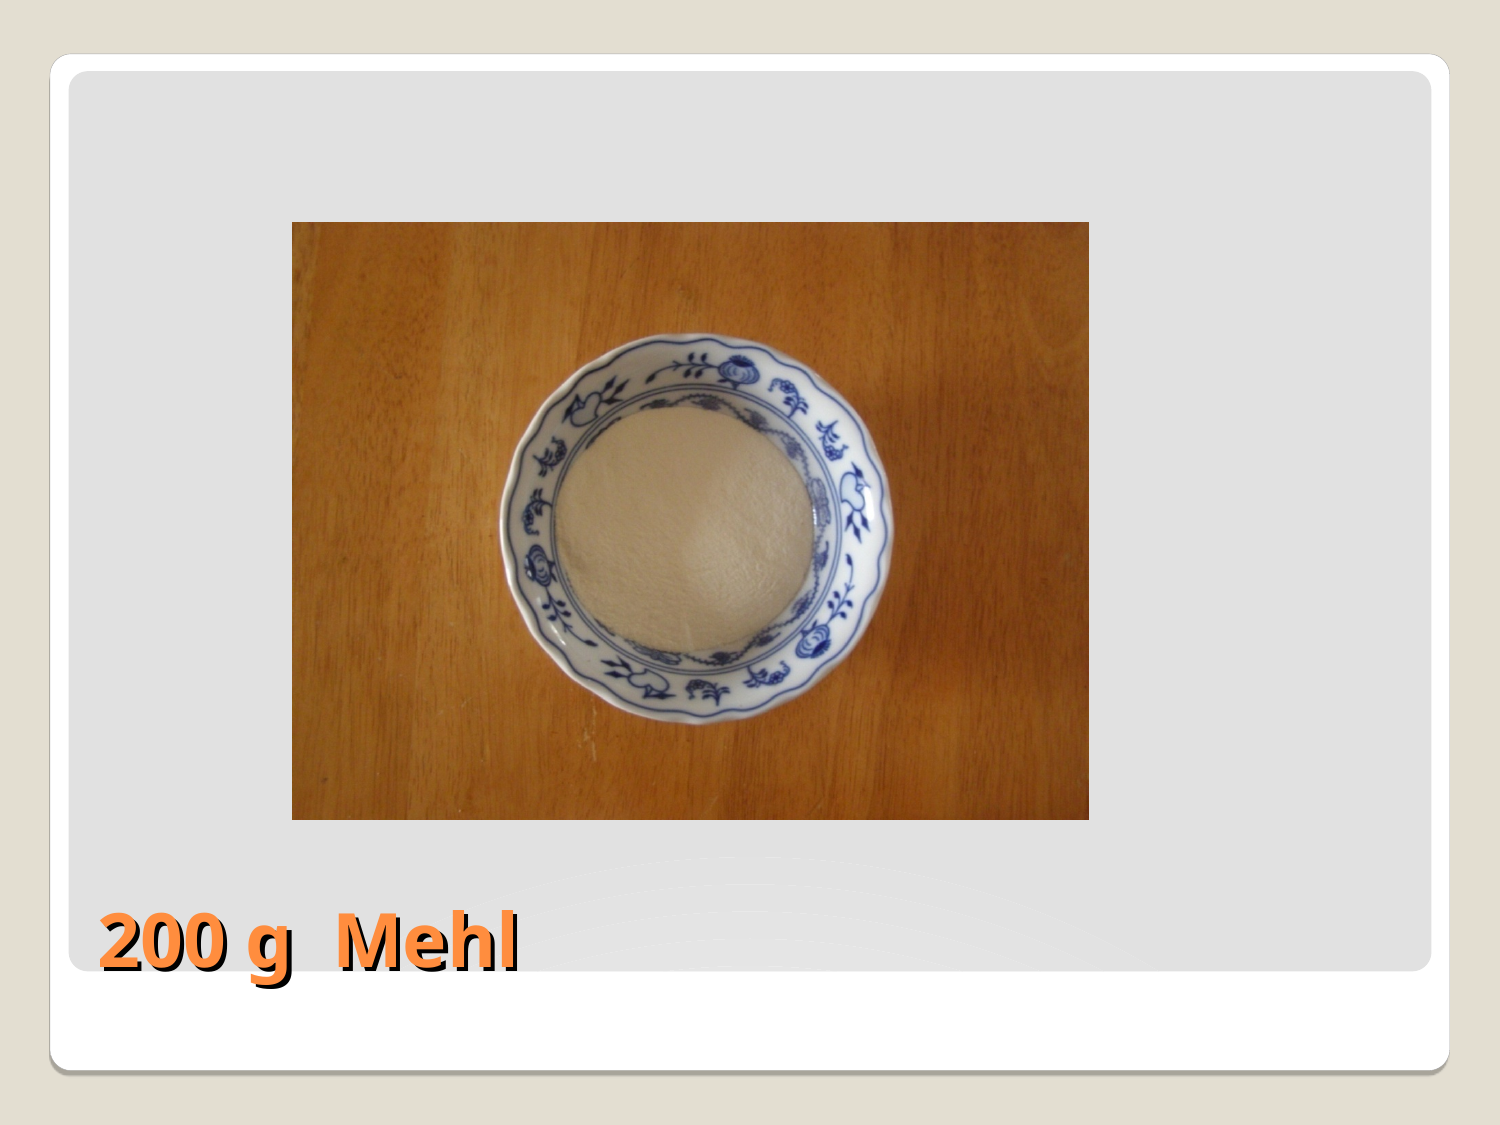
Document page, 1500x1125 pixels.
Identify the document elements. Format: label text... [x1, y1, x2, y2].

title 200 g Mehl [82, 817, 1426, 991]
picture [292, 222, 1089, 820]
